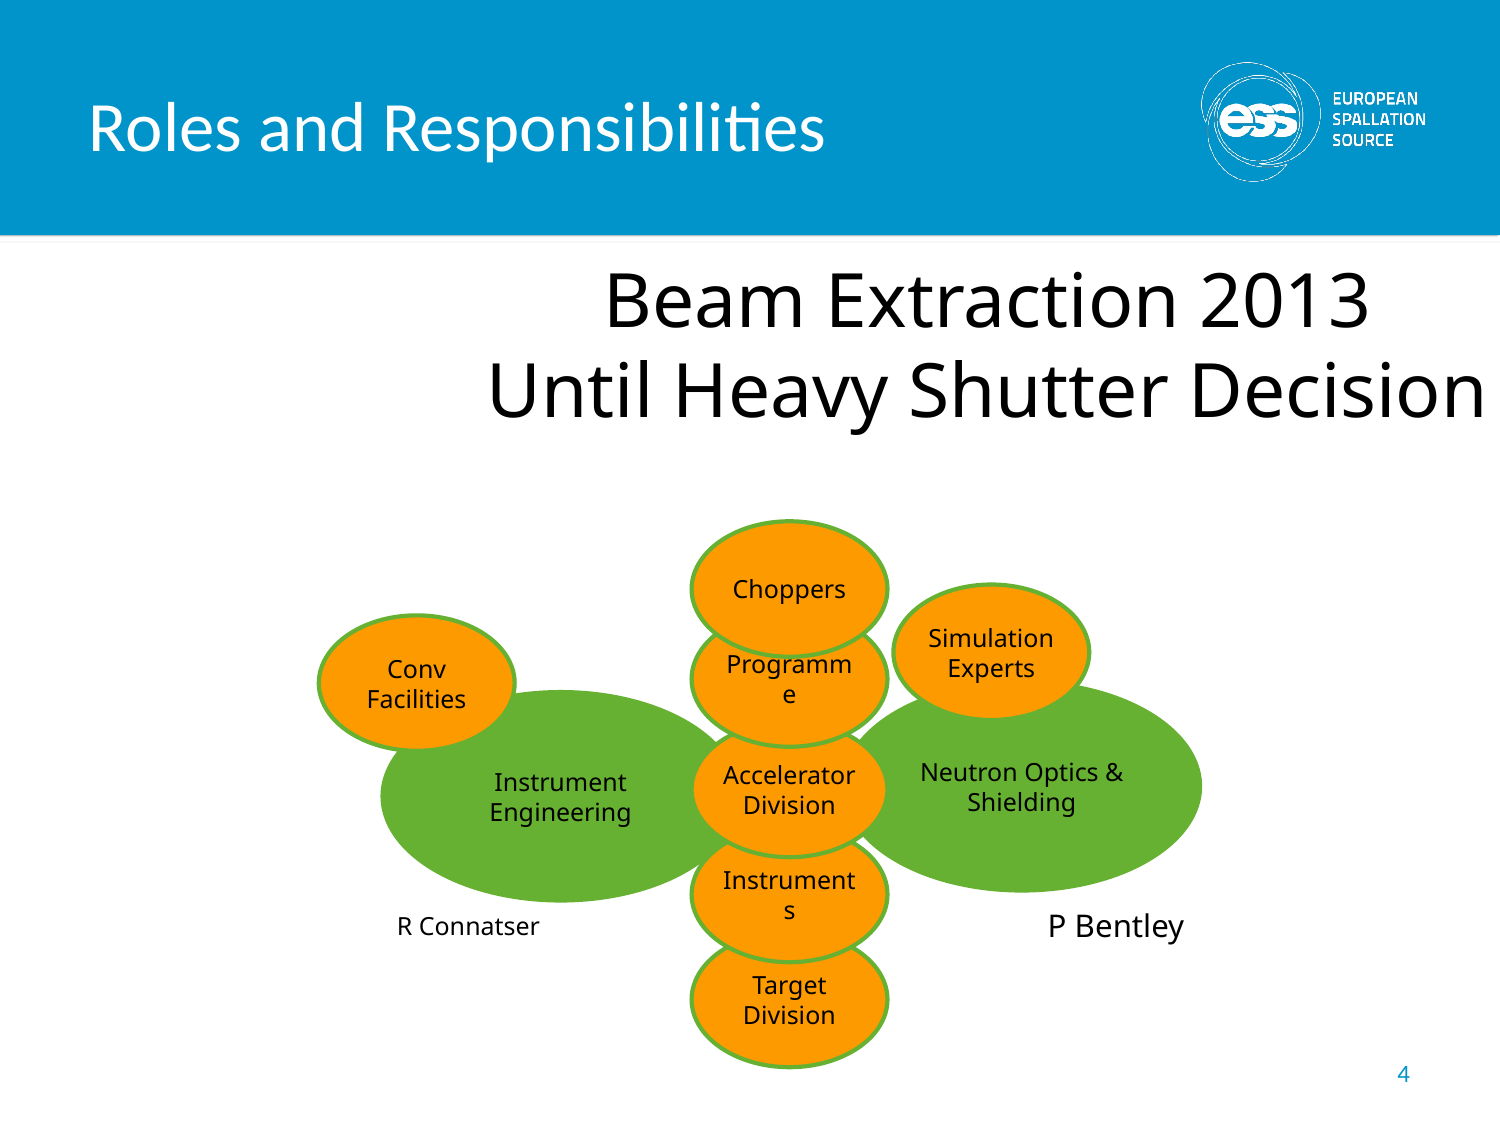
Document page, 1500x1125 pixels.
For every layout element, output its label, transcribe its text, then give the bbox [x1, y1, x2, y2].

text_box Simulation Experts [893, 584, 1090, 721]
text_box Choppers [691, 521, 888, 657]
text_box R Connatser [360, 900, 541, 965]
text_box Conv Facilities [318, 615, 515, 751]
text_box Accelerator Division [691, 734, 888, 858]
text_box Instruments [691, 842, 888, 963]
title Roles and Responsibilities [75, 73, 1425, 173]
text_box Programme [691, 634, 888, 747]
text_box Neutron Optics & Shielding [860, 687, 1201, 891]
text_box Instrument Engineering [382, 692, 723, 901]
slide_number <number> [1074, 1042, 1425, 1103]
text_box Beam Extraction 2013 Until Heavy Shutter Decision [486, 252, 1489, 433]
text_box Target Division [691, 947, 888, 1068]
text_box P Bentley [1035, 894, 1185, 959]
